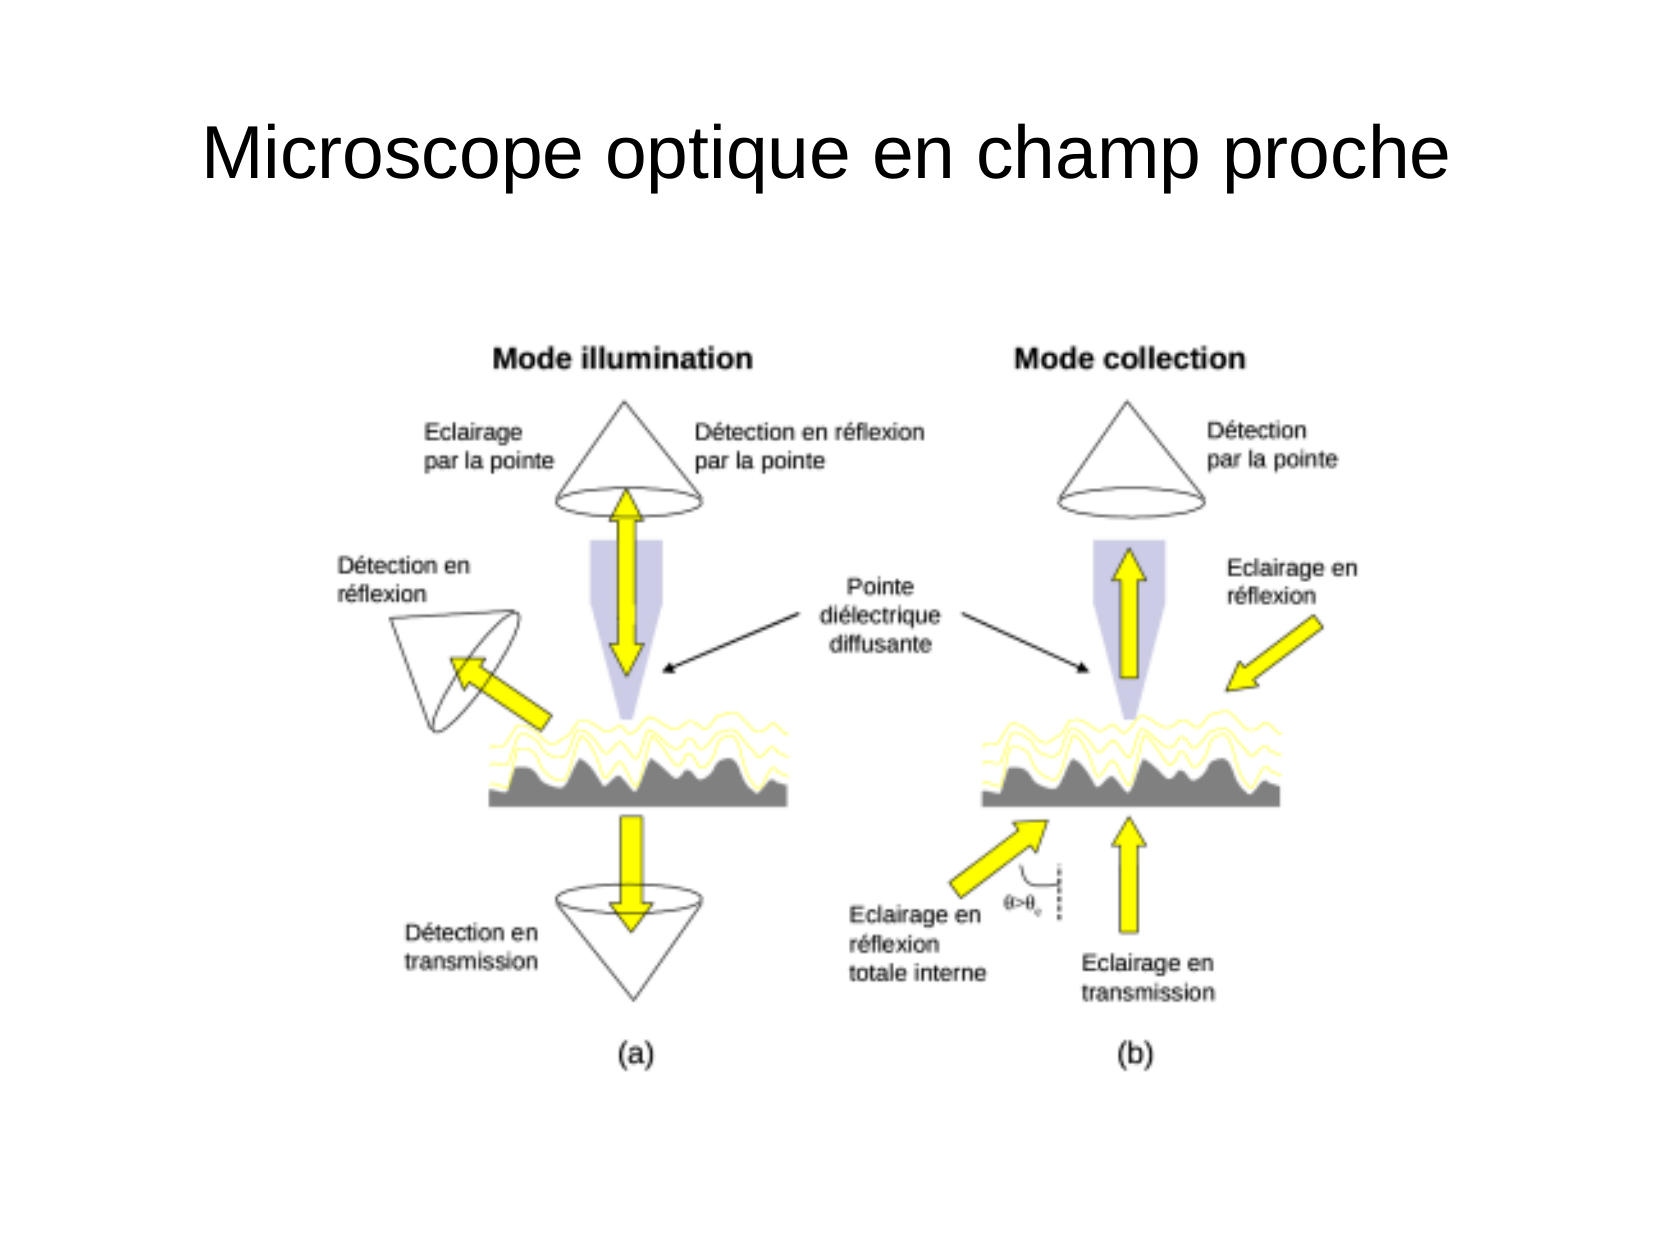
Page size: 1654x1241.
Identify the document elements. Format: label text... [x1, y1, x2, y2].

title Microscope optique en champ proche [82, 49, 1571, 257]
picture [195, 318, 1465, 1087]
